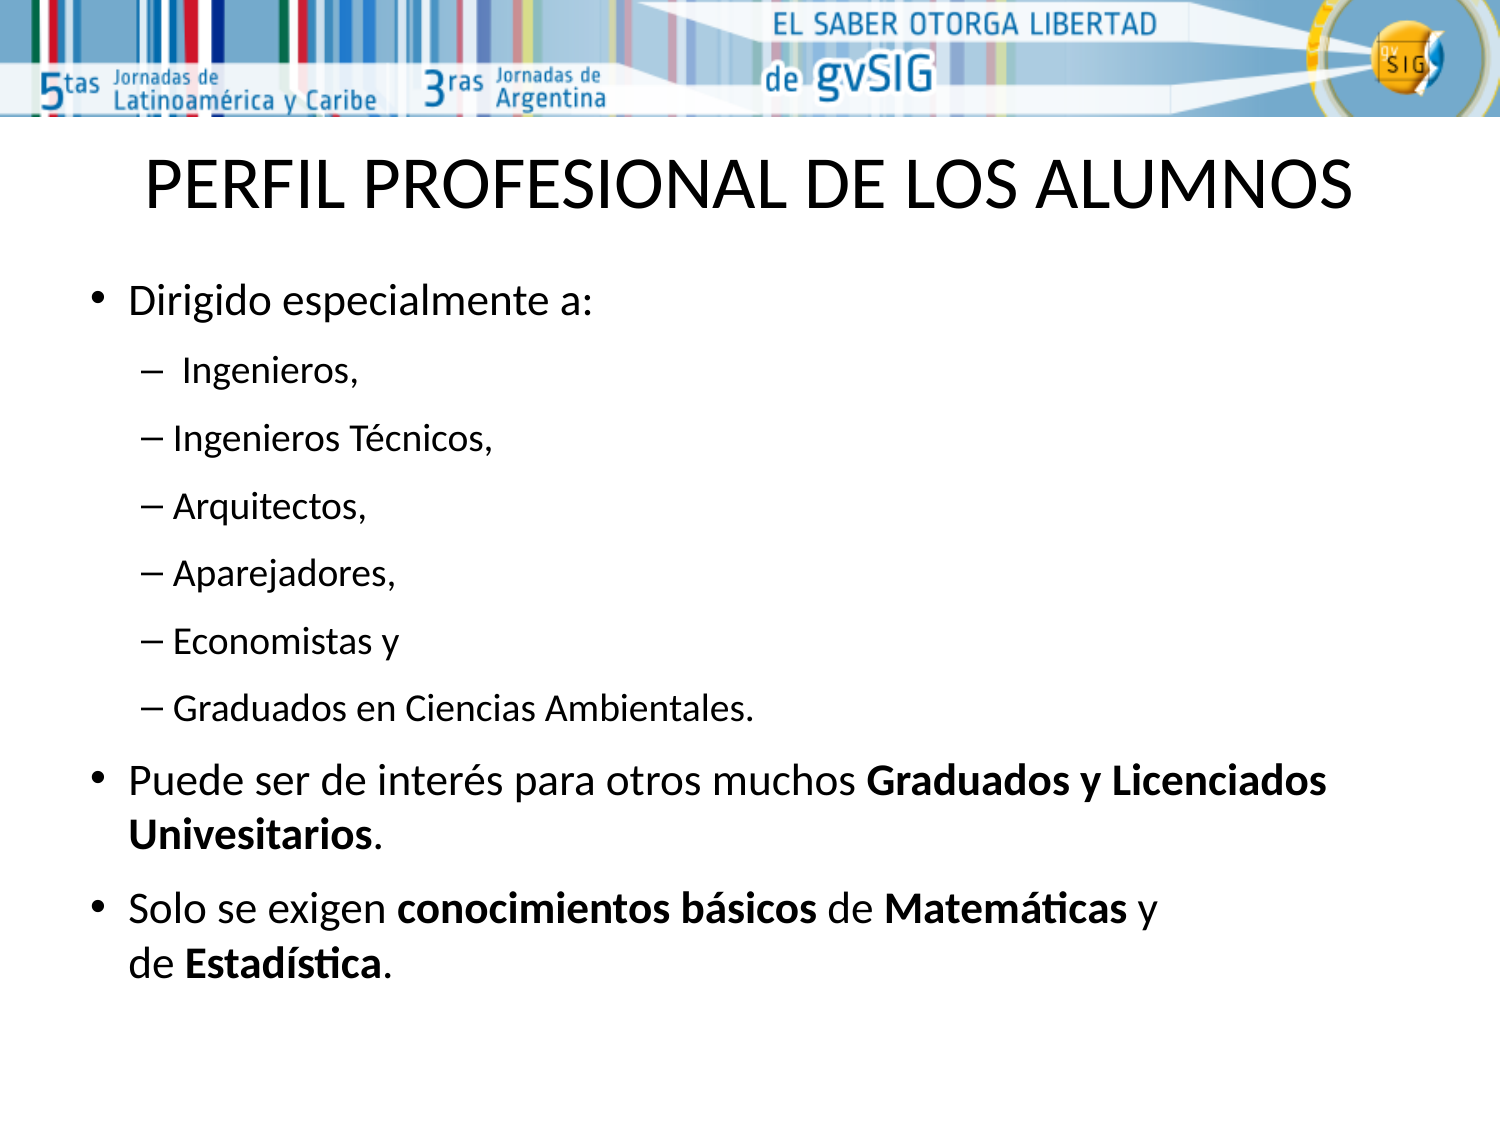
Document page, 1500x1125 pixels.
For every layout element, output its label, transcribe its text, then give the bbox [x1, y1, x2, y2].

picture [0, 0, 1500, 117]
title PERFIL PROFESIONAL DE LOS ALUMNOS [75, 125, 1425, 233]
list Dirigido especialmente a: Ingenieros, Ingenieros Técnicos, Arquitectos, Aparejadores, Economistas y Graduados en Ciencias Ambientales. Puede ser de interés para otros muchos Graduados y Licenciados Univesitarios. Solo se exigen conocimientos básicos de Matemáticas y de Estadística. [75, 262, 1425, 1005]
